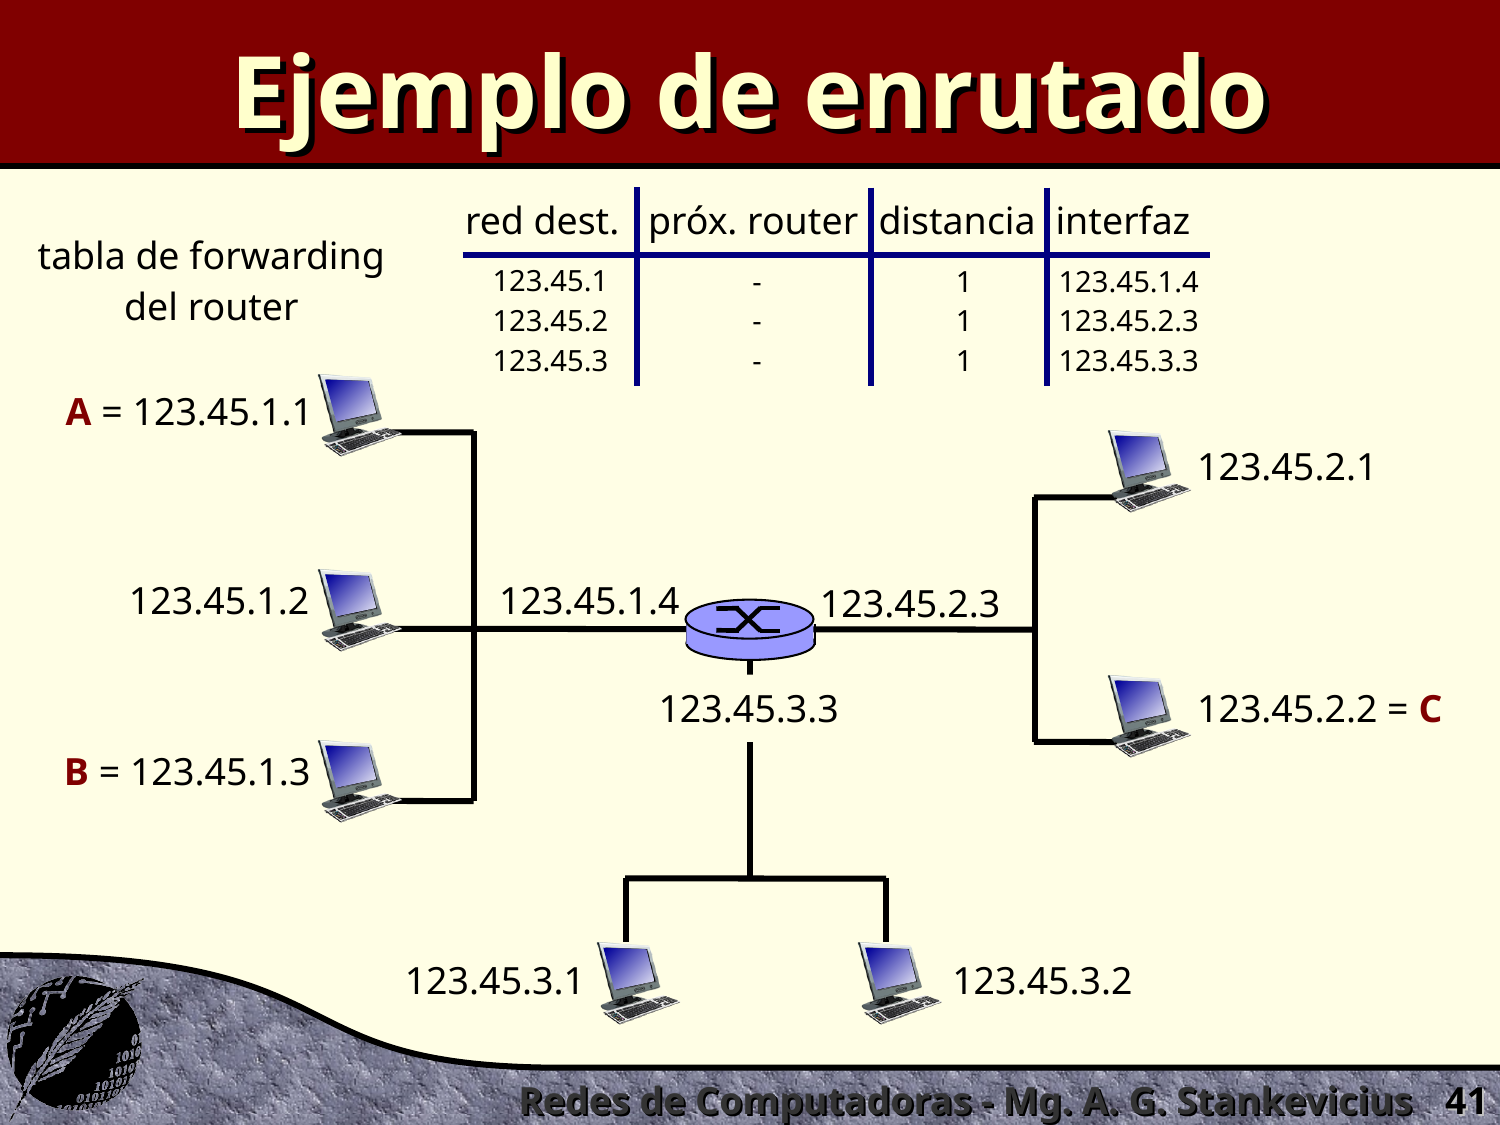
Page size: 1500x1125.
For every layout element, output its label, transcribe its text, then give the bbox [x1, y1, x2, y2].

text_box [1114, 680, 1166, 723]
text_box 123.45.2.3 [805, 570, 1018, 638]
text_box 123.45.3.2 [962, 947, 1150, 1015]
text_box - - - [737, 253, 780, 391]
text_box [603, 947, 655, 990]
picture [315, 370, 422, 463]
text_box [325, 574, 377, 617]
text_box 123.45.1 123.45.2 123.45.3 [477, 253, 624, 391]
text_box [1114, 435, 1166, 478]
picture [0, 959, 1500, 1125]
text_box 123.45.1.4 123.45.2.3 123.45.3.3 [1043, 253, 1216, 391]
text_box [325, 379, 377, 422]
text_box 1 1 1 [940, 253, 984, 391]
picture [855, 938, 962, 1031]
text_box 123.45.2.1 [1211, 433, 1389, 501]
picture [790, 1100, 795, 1110]
text_box interfaz [1040, 187, 1049, 255]
text_box A = 123.45.1.1 [50, 378, 315, 446]
text_box 123.45.3.3 [643, 674, 857, 742]
text_box [325, 745, 377, 788]
text_box interfaz [1050, 187, 1216, 253]
picture [1047, 1100, 1054, 1110]
text_box [686, 599, 815, 660]
picture [1105, 426, 1211, 519]
text_box red dest. [450, 187, 633, 255]
text_box distancia [863, 187, 873, 252]
text_box 123.45.1.2 [114, 566, 315, 635]
text_box 123.45.3.1 [390, 947, 594, 1015]
picture [315, 565, 422, 658]
text_box B = 123.45.1.3 [49, 738, 315, 806]
title Ejemplo de enrutado [15, 5, 1485, 160]
picture [1105, 671, 1211, 764]
picture [594, 938, 700, 1031]
text_box tabla de forwarding del router [23, 222, 399, 342]
text_box 123.45.2.2 = C [1211, 675, 1460, 743]
text_box próx. router [640, 187, 863, 252]
text_box distancia [874, 187, 1040, 252]
text_box [865, 947, 917, 990]
text_box 123.45.1.4 [484, 566, 691, 635]
picture [315, 736, 422, 829]
